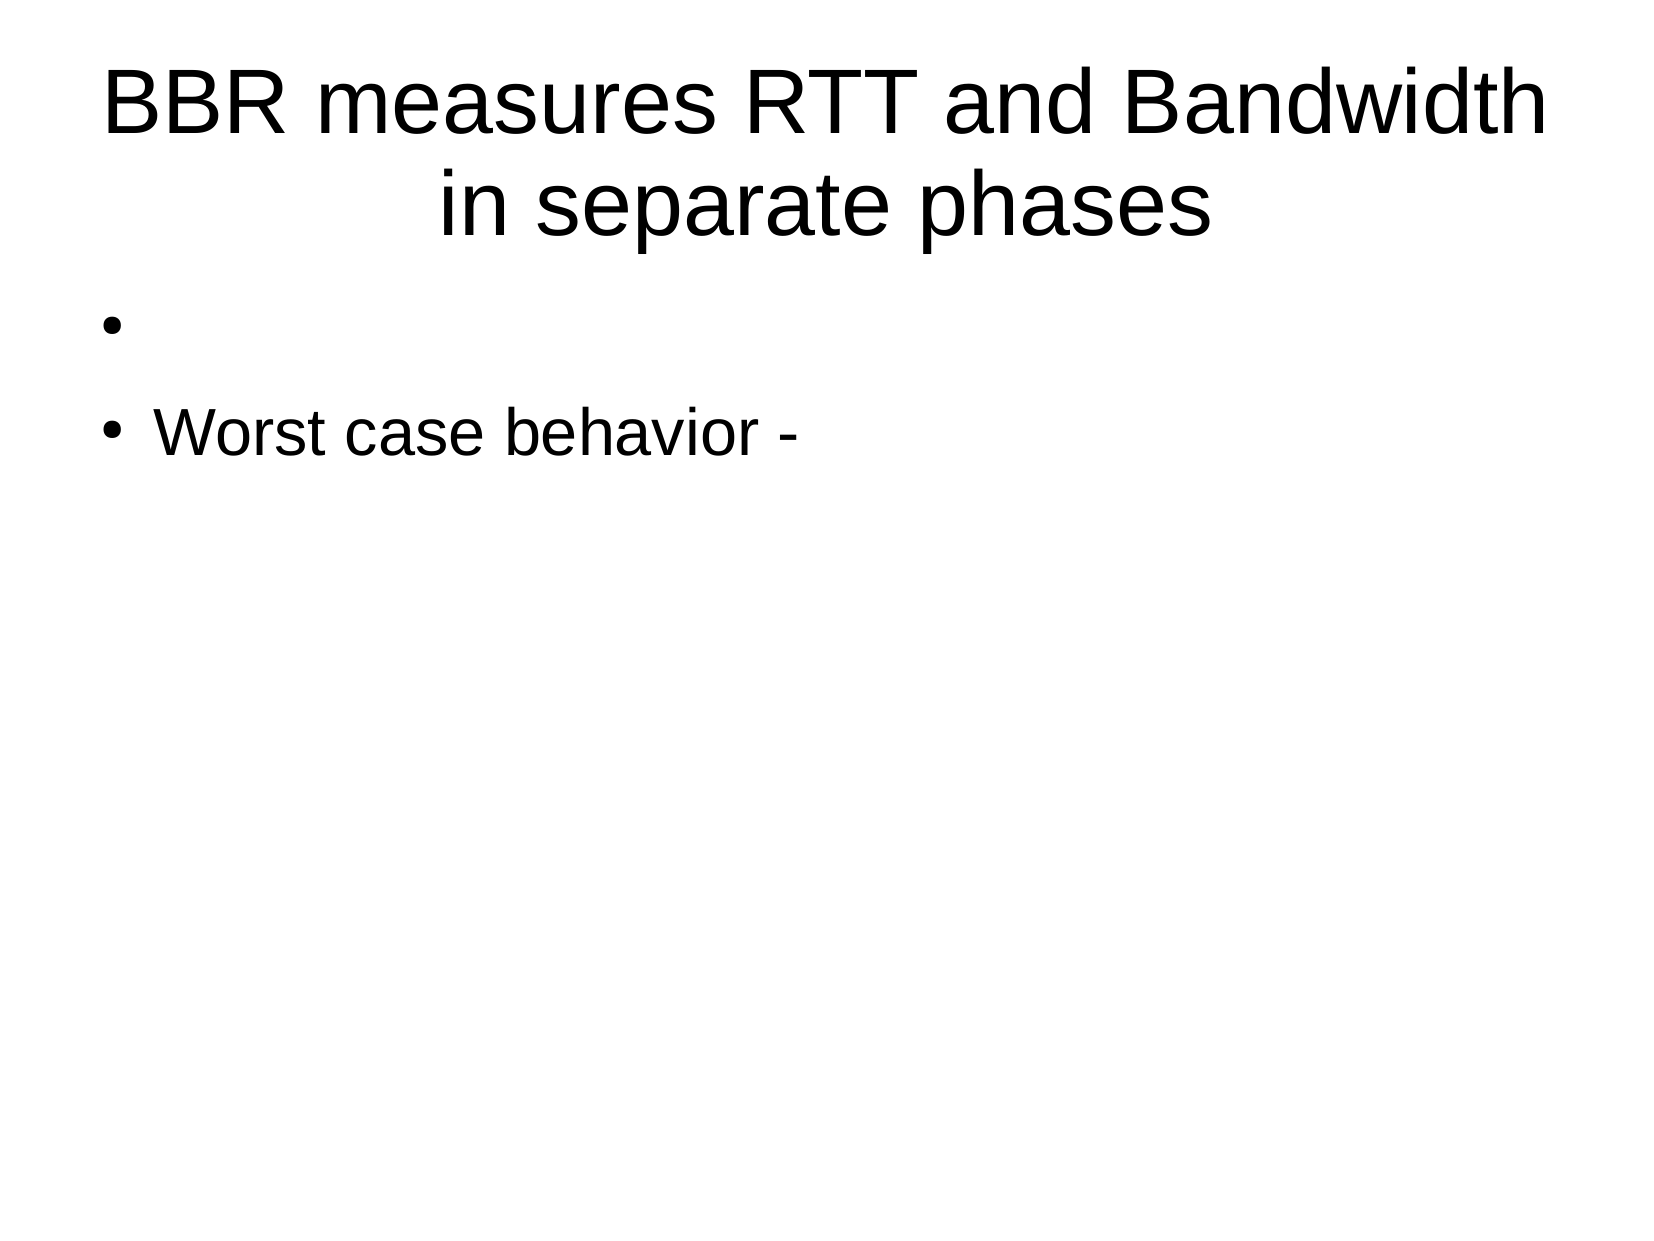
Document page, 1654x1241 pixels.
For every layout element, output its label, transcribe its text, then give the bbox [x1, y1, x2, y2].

list Worst case behavior - [82, 290, 1571, 1010]
title BBR measures RTT and Bandwidth in separate phases [82, 49, 1571, 257]
